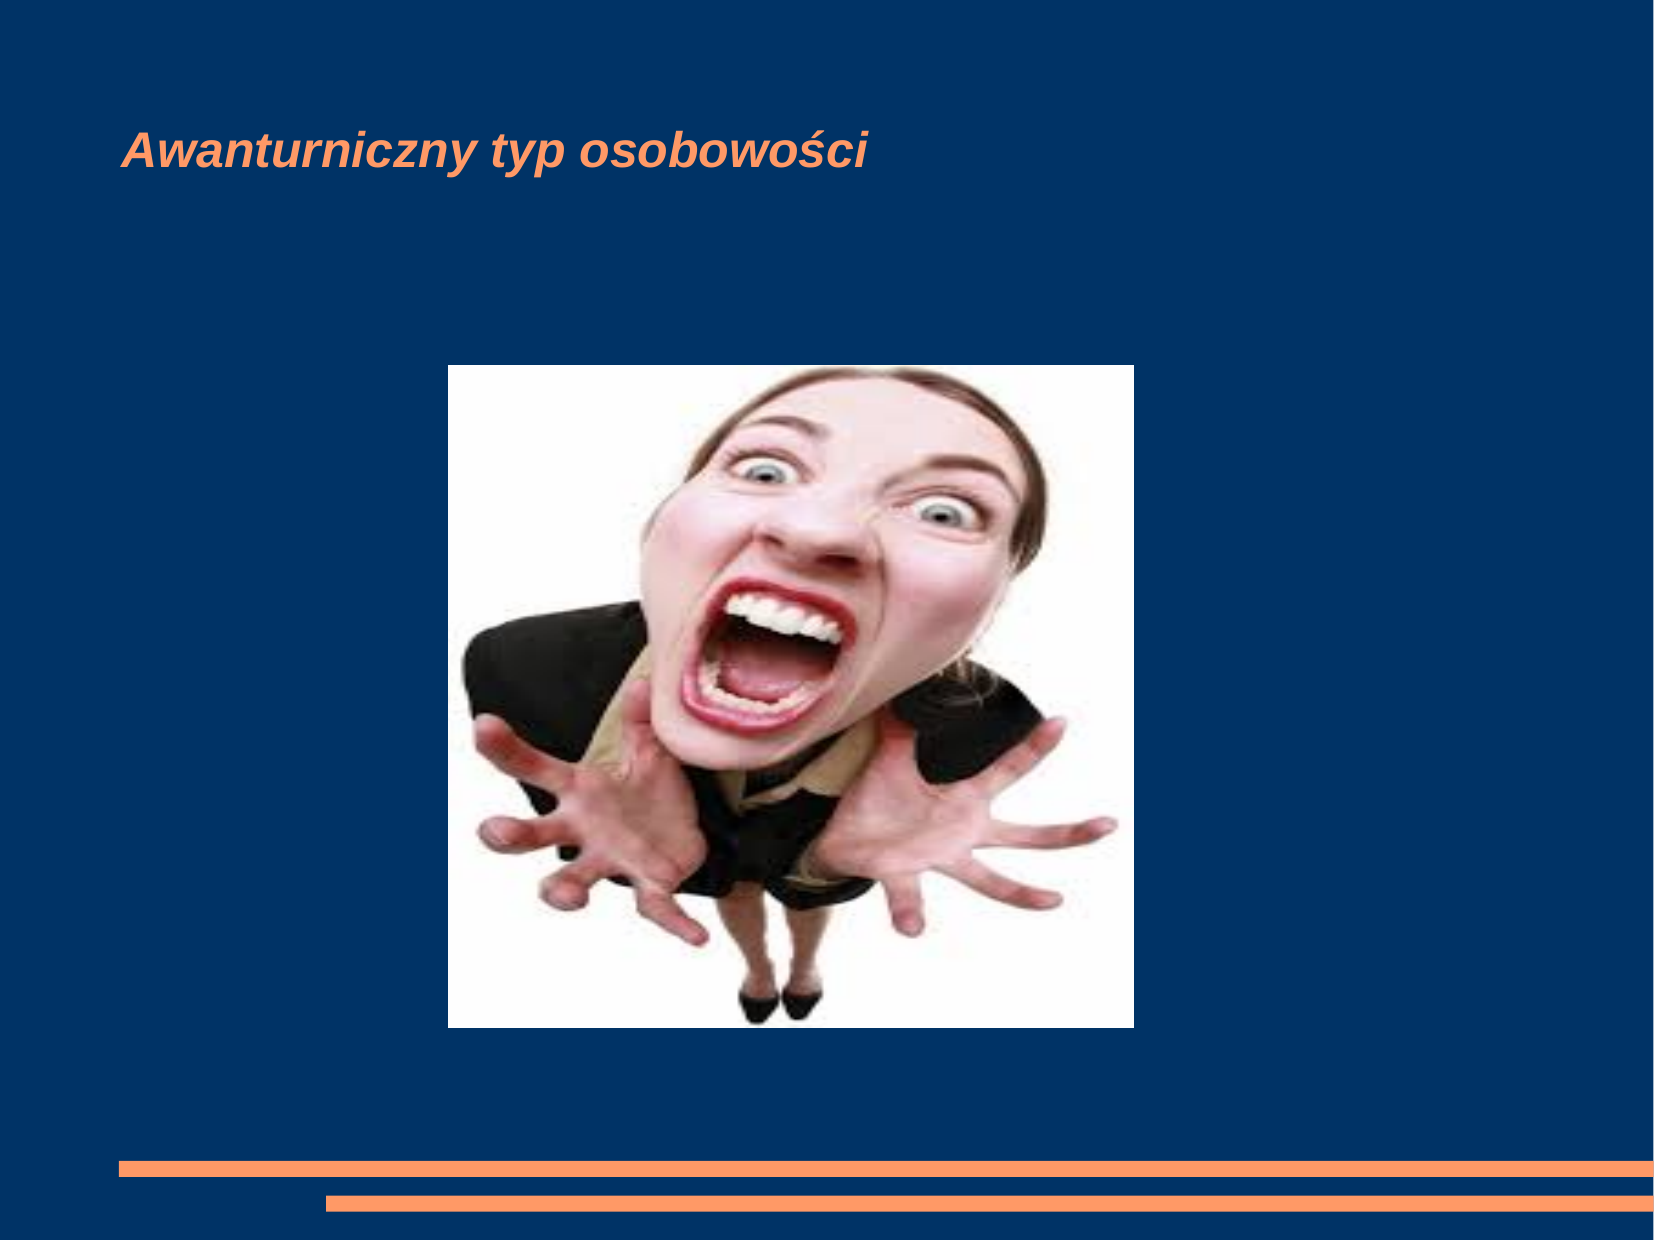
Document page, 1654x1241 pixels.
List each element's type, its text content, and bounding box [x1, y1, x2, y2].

title Awanturniczny typ osobowości [121, 46, 1534, 254]
picture [448, 365, 1134, 1028]
